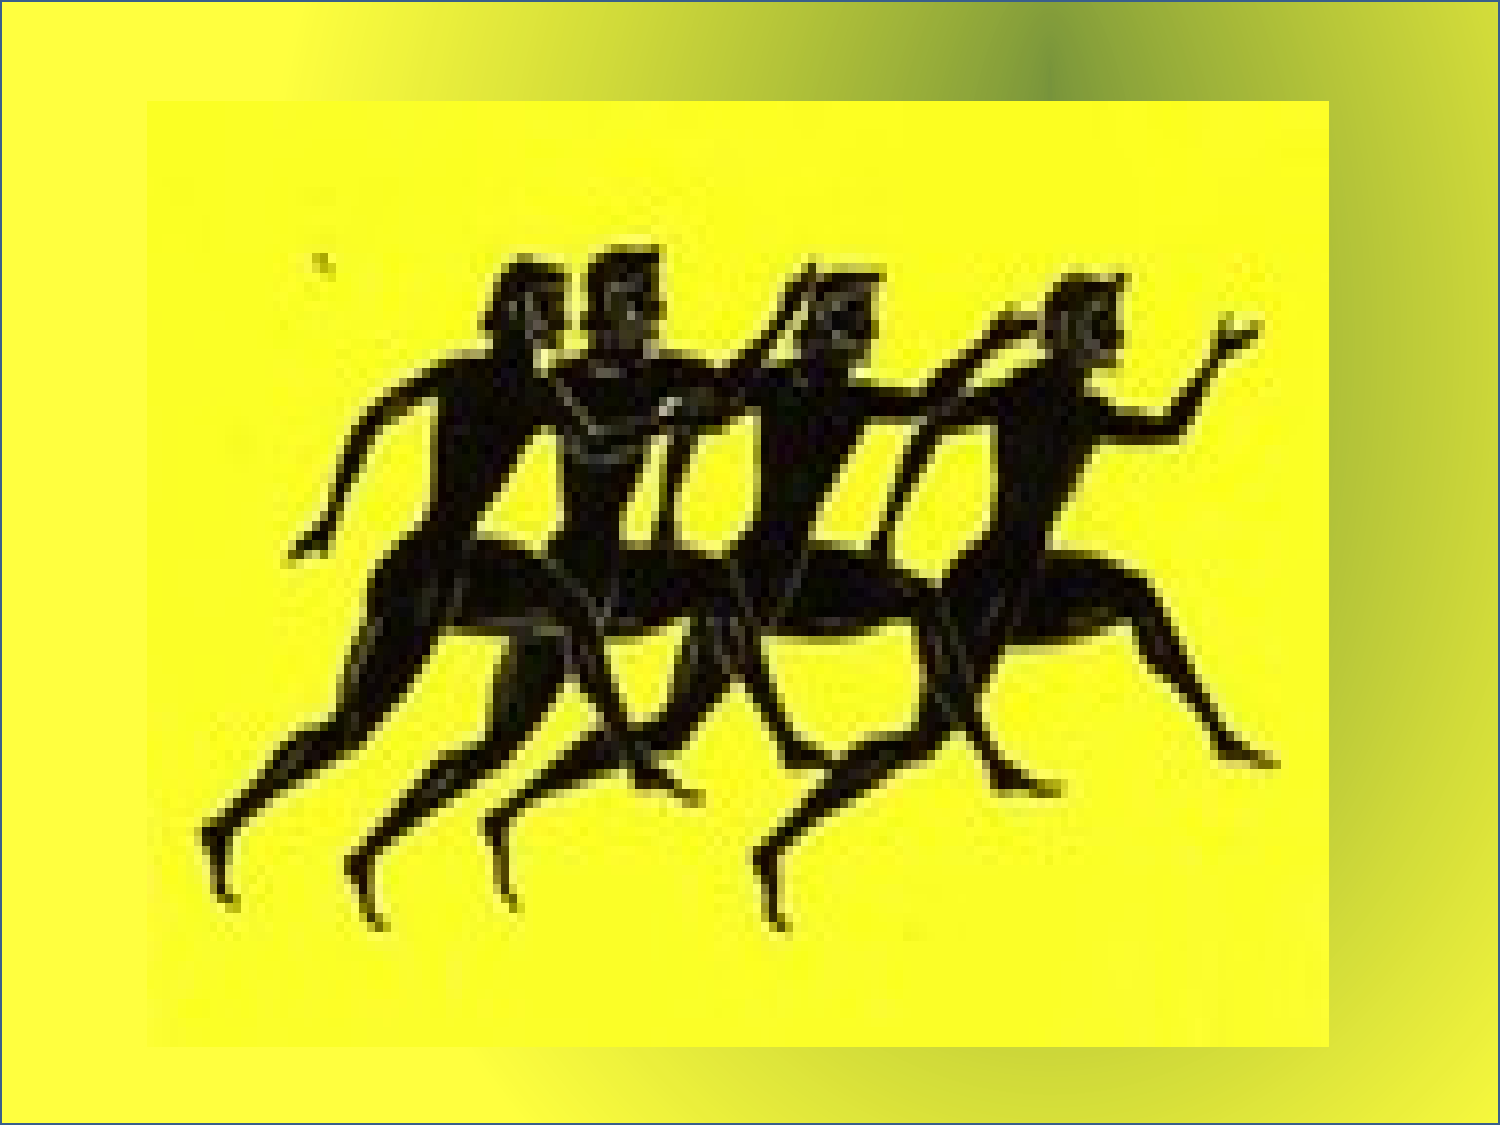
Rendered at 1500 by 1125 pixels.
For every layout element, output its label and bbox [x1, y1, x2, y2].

text_box [0, 0, 1500, 1125]
picture [147, 101, 1329, 1047]
